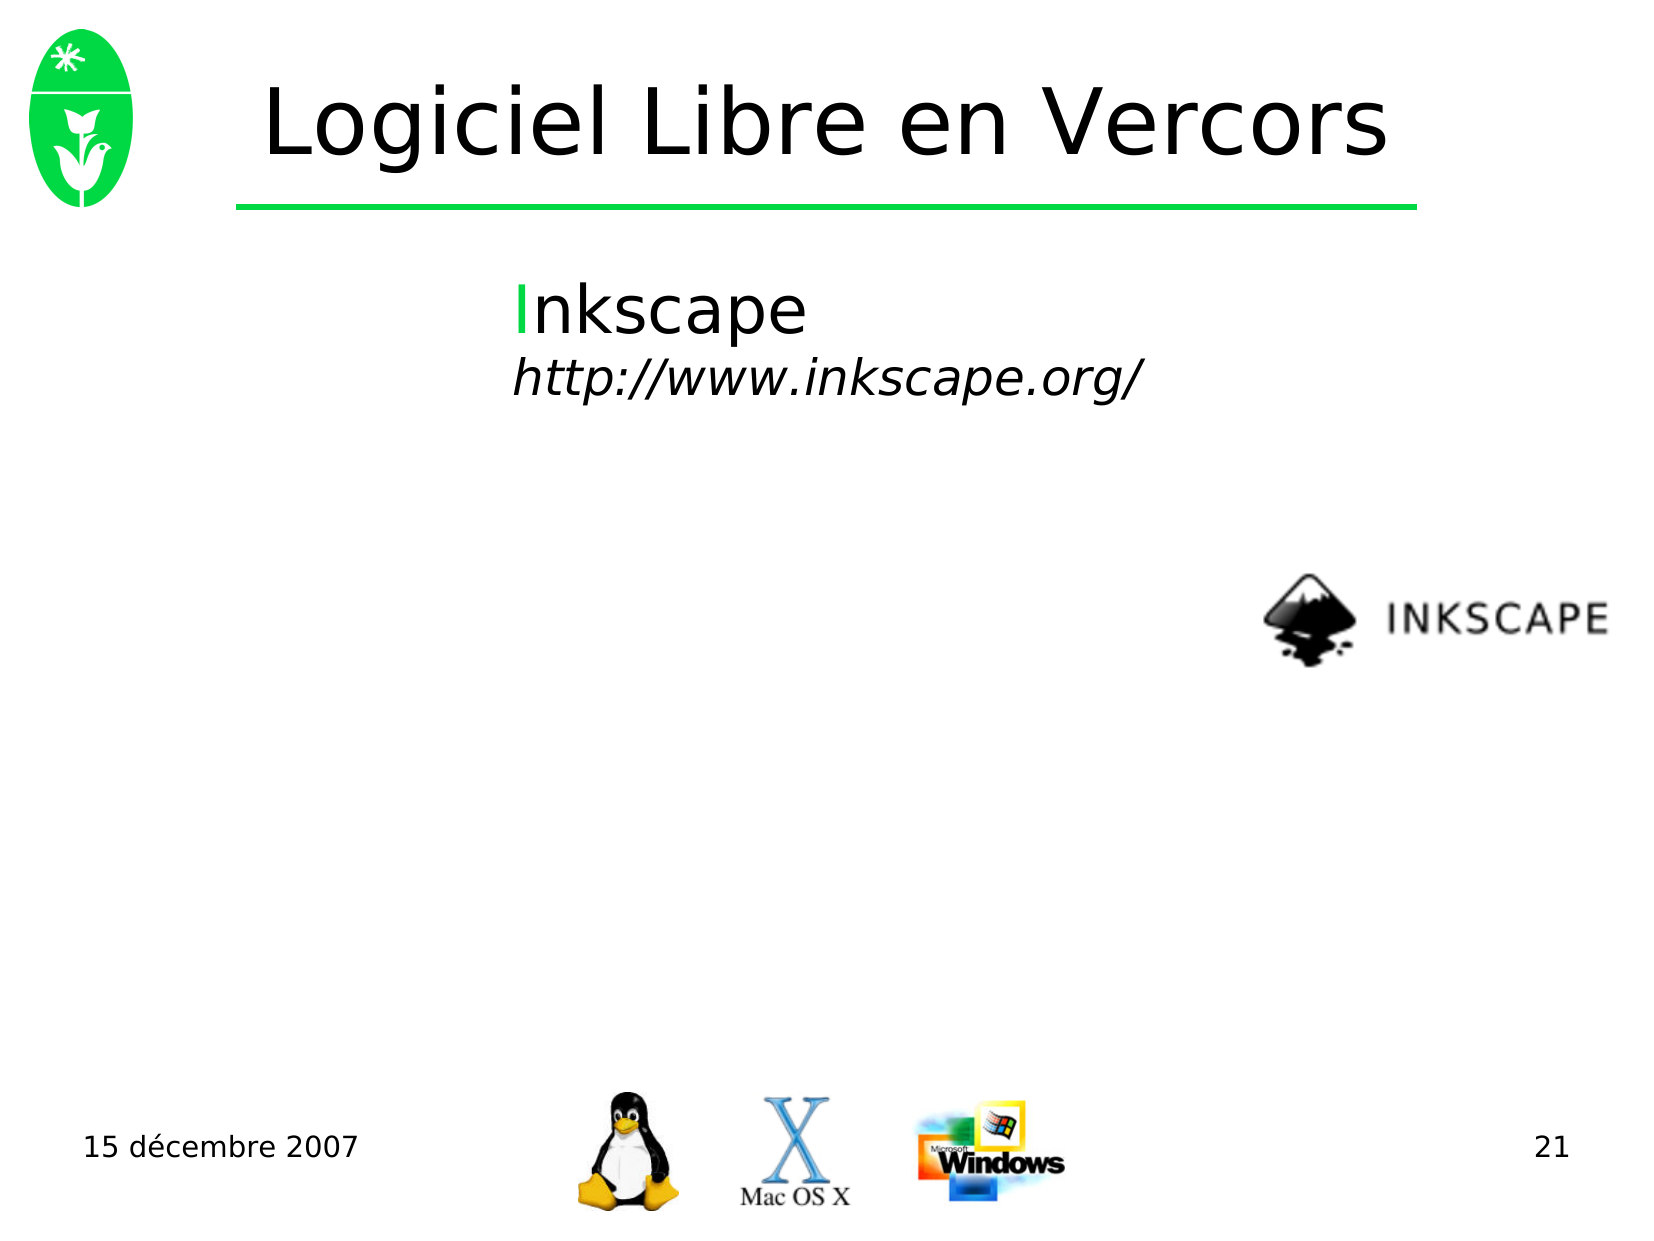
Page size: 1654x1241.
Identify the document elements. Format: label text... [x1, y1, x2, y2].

title Logiciel Libre en Vercors [177, 4, 1477, 241]
text_box Inkscape http://www.inkscape.org/ [497, 264, 1157, 415]
picture [1250, 560, 1625, 680]
picture [578, 1092, 679, 1211]
picture [726, 1092, 866, 1211]
picture [29, 29, 133, 207]
picture [903, 1092, 1076, 1211]
